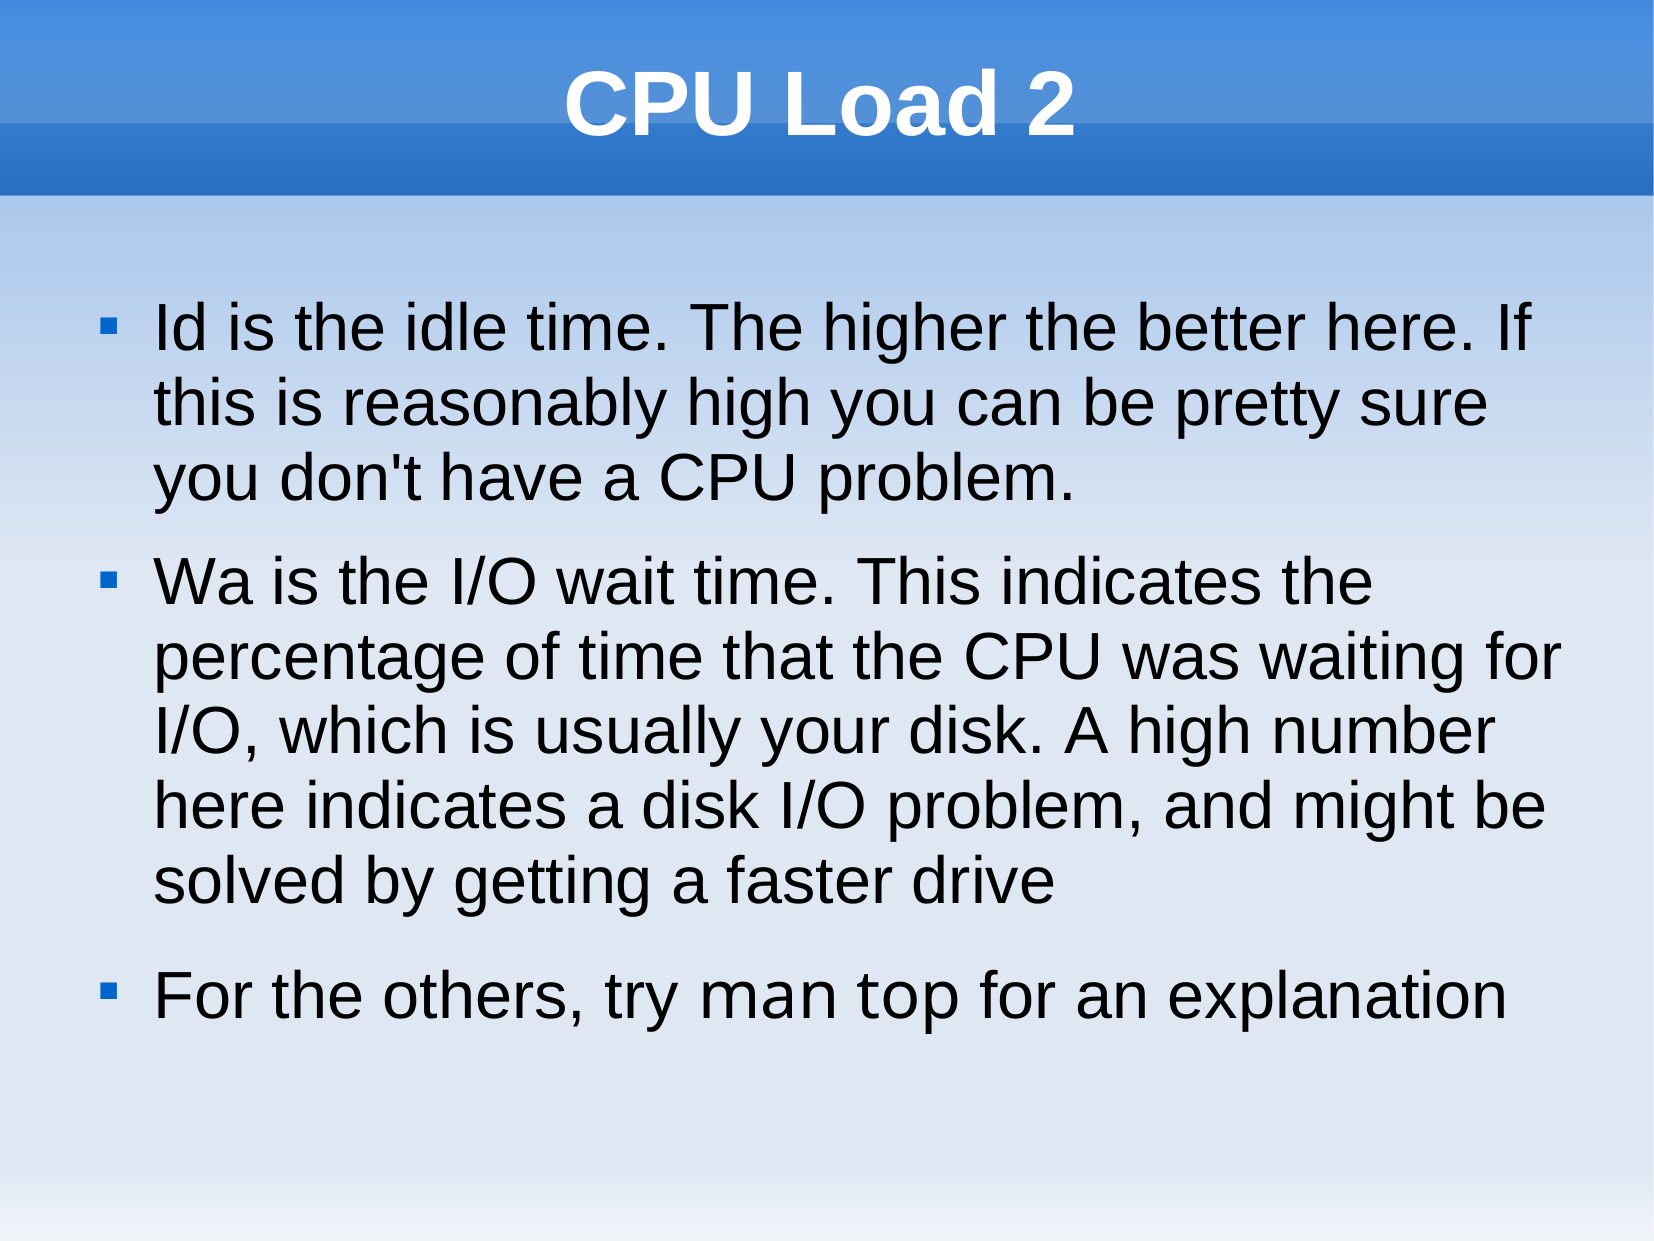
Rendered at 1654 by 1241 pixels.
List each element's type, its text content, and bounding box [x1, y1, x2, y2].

title CPU Load 2 [76, 0, 1565, 208]
list Id is the idle time. The higher the better here. If this is reasonably high you can be pretty sure you don't have a CPU problem. Wa is the I/O wait time. This indicates the percentage of time that the CPU was waiting for I/O, which is usually your disk. A high number here indicates a disk I/O problem, and might be solved by getting a faster drive For the others, try man top for an explanation [82, 290, 1571, 1109]
picture [0, 0, 1654, 1241]
